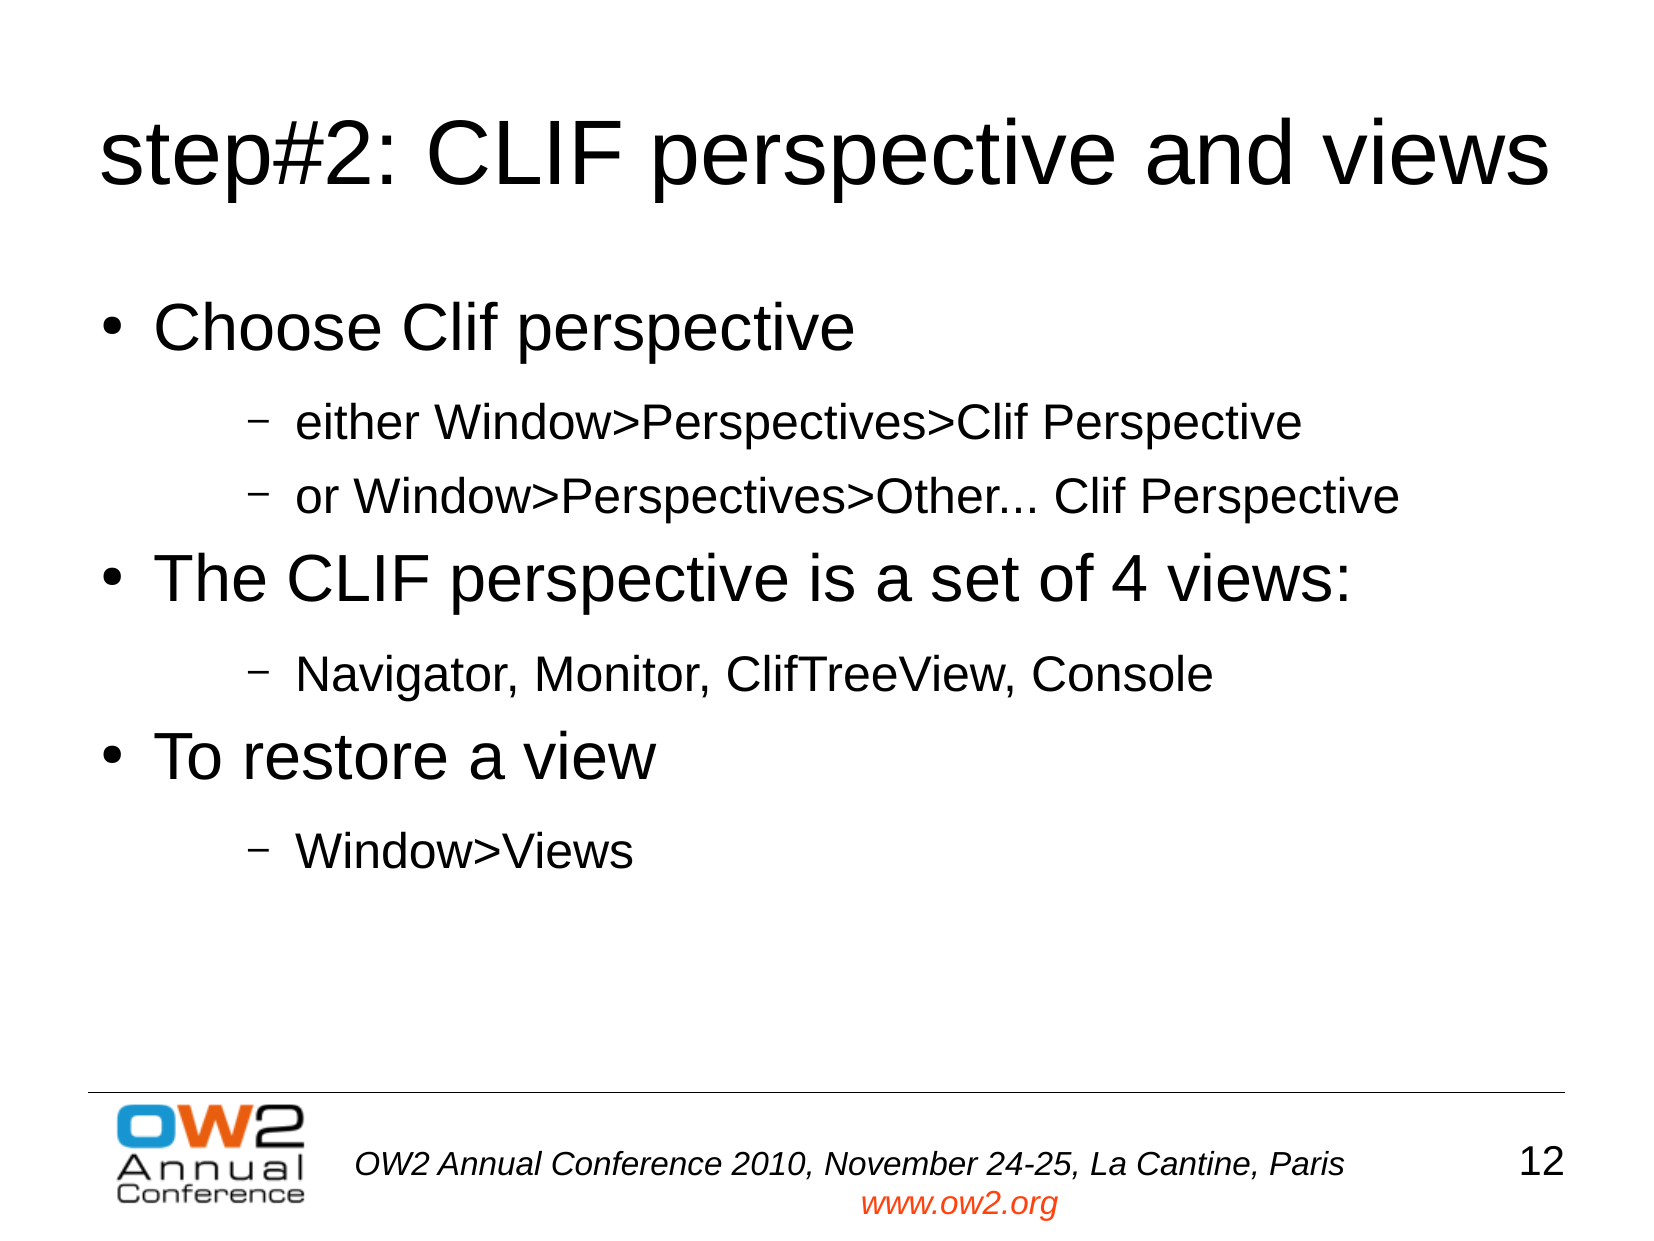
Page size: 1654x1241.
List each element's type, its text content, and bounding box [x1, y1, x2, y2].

title step#2: CLIF perspective and views [82, 56, 1571, 250]
list Choose Clif perspective either Window>Perspectives>Clif Perspective or Window>Perspectives>Other... Clif Perspective The CLIF perspective is a set of 4 views: Navigator, Monitor, ClifTreeView, Console To restore a view Window>Views [82, 290, 1571, 1060]
picture [88, 1092, 333, 1213]
